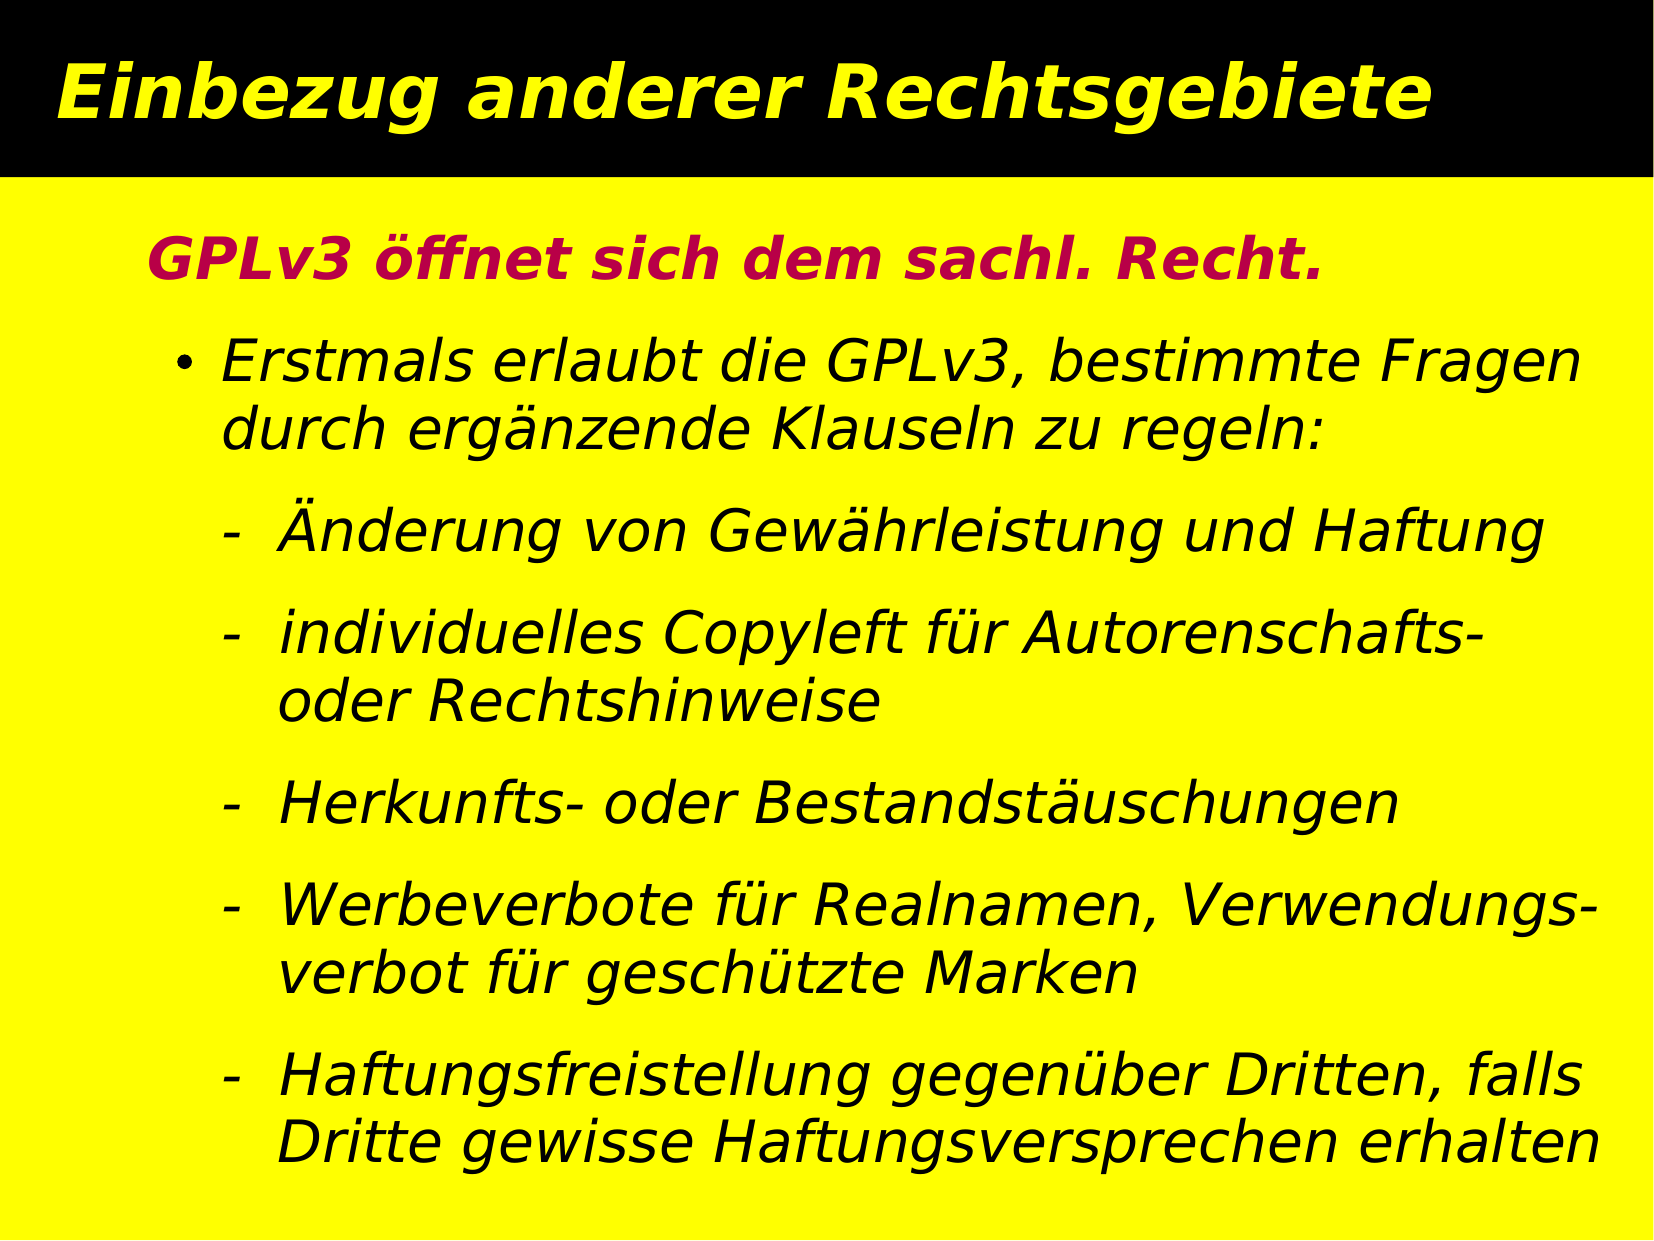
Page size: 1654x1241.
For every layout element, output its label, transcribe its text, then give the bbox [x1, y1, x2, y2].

text_box [0, 0, 1654, 1241]
text_box GPLv3 öffnet sich dem sachl. Recht. Erstmals erlaubt die GPLv3, bestimmte Fragen durch ergänzende Klauseln zu regeln: - Änderung von Gewährleistung und Haftung - individuelles Copyleft für Autorenschafts- oder Rechtshinweise - Herkunfts- oder Bestandstäuschungen - Werbeverbote für Realnamen, Verwendungs- verbot für geschützte Marken - Haftungsfreistellung gegenüber Dritten, falls Dritte gewisse Haftungsversprechen erhalten [133, 218, 1621, 1184]
text_box Einbezug anderer Rechtsgebiete [41, 41, 1425, 144]
